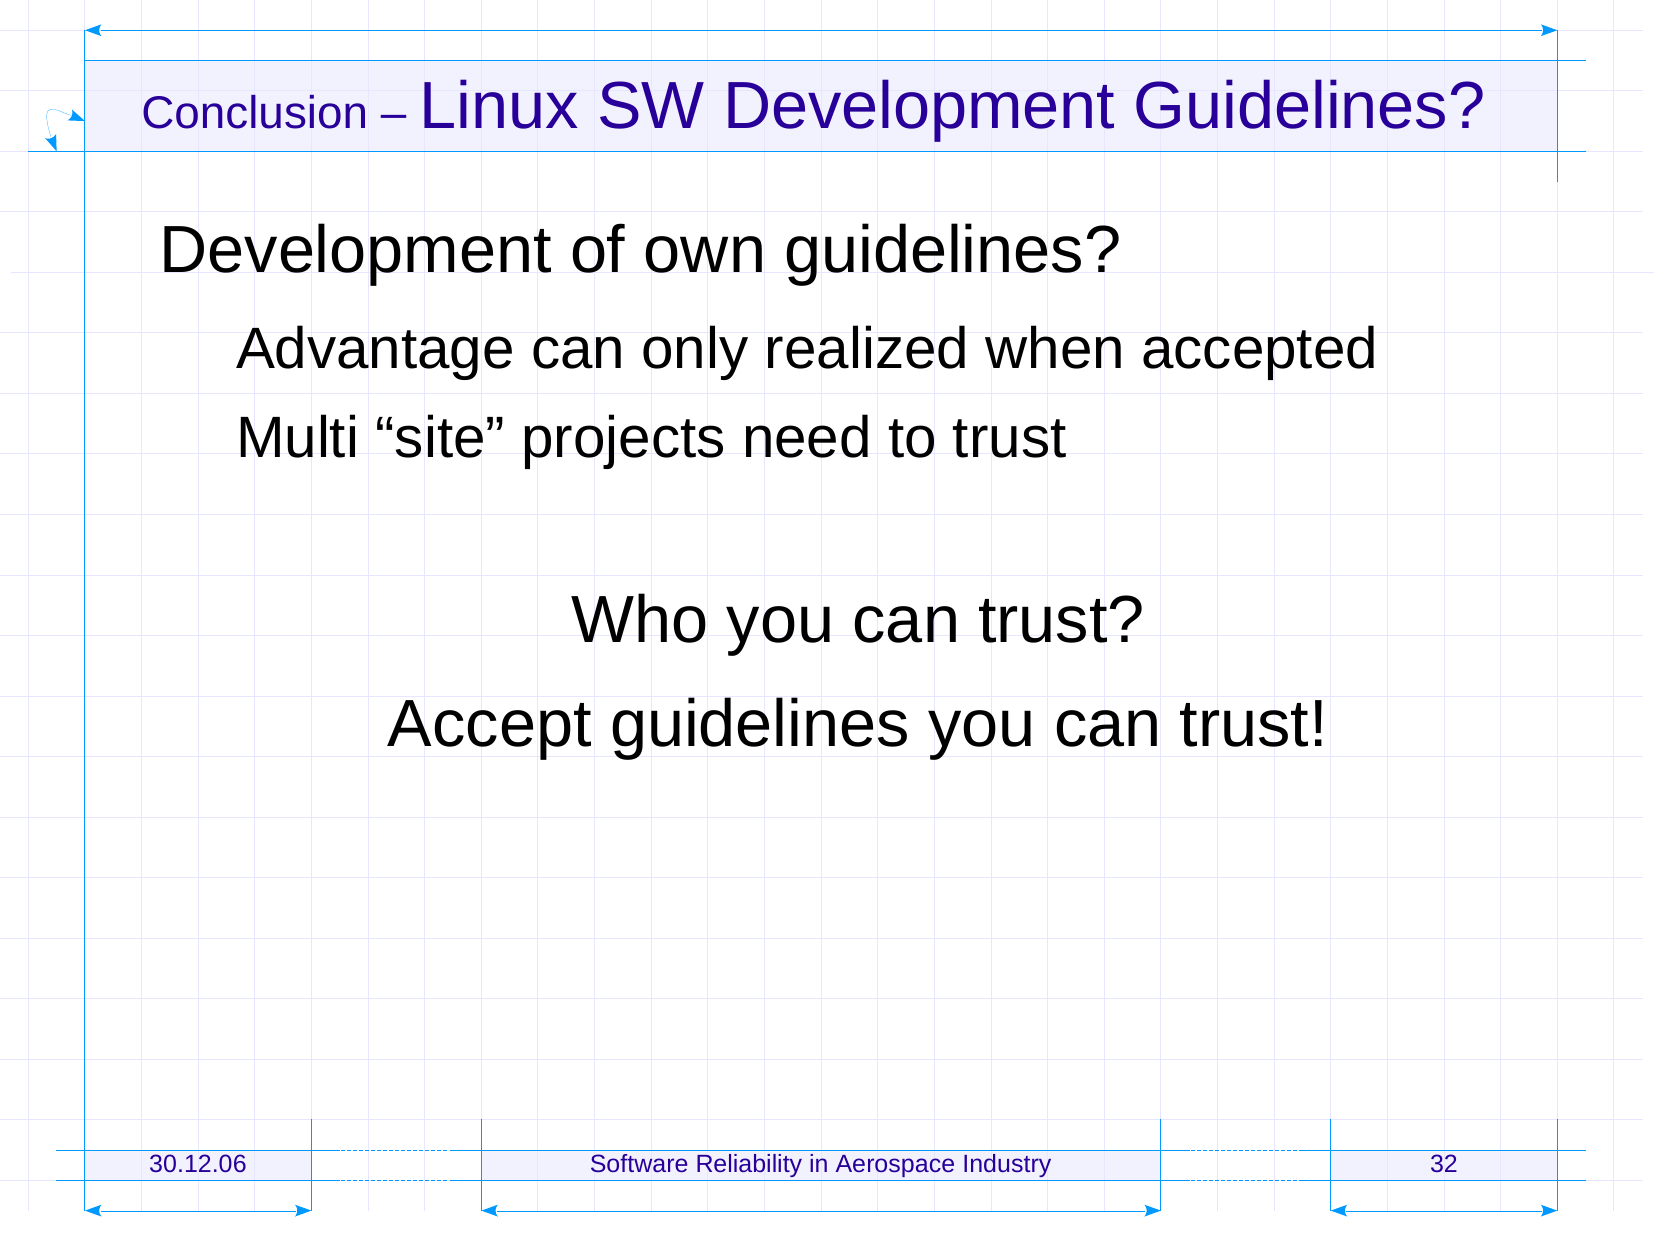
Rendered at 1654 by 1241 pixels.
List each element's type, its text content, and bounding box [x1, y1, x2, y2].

list Development of own guidelines? Advantage can only realized when accepted Multi “site” projects need to trust Who you can trust? Accept guidelines you can trust! [141, 211, 1558, 1120]
title Conclusion – Linux SW Development Guidelines? [141, 60, 1558, 152]
